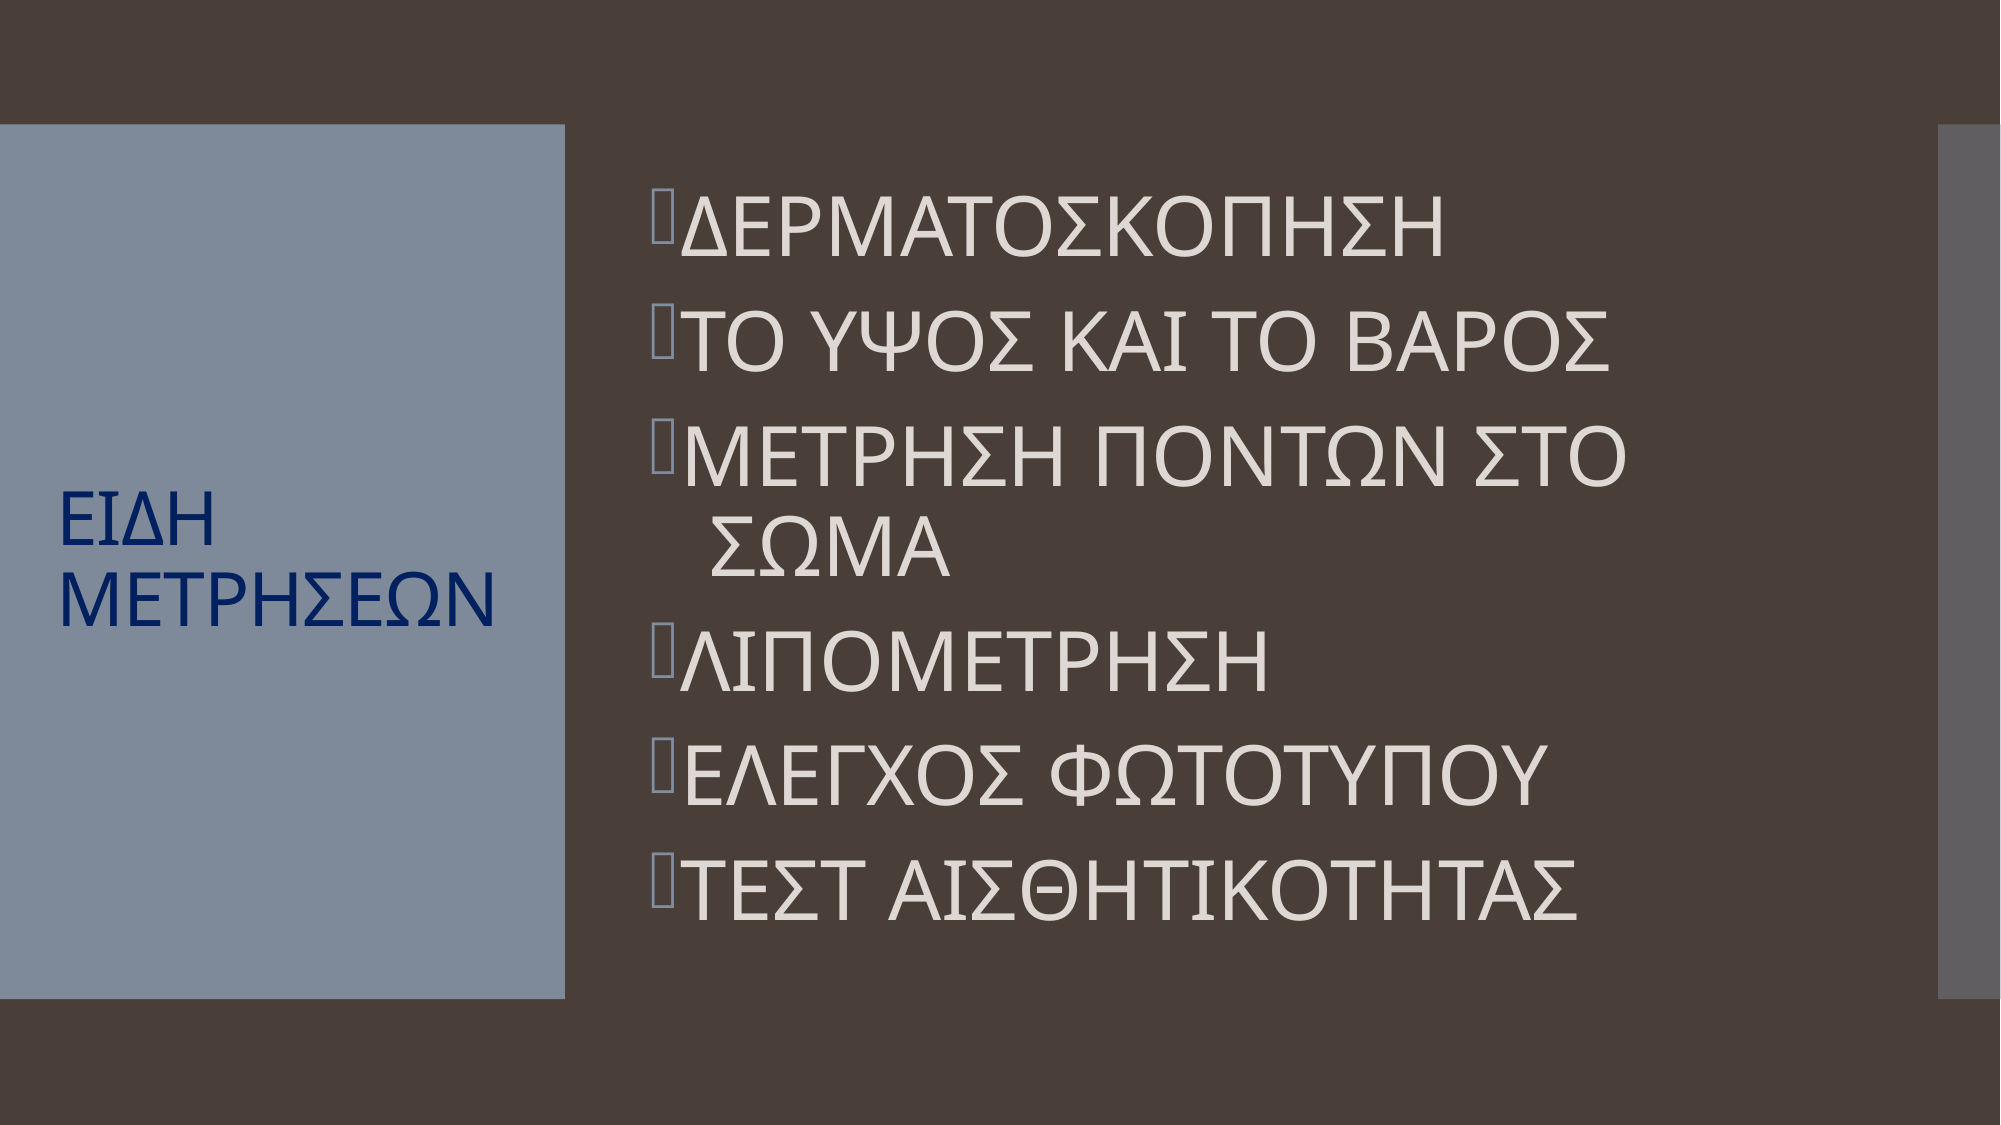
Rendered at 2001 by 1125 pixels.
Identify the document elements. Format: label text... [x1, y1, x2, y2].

title ΕΙΔΗ ΜΕΤΡΗΣΕΩΝ [41, 184, 526, 940]
list ΔΕΡΜΑΤΟΣΚΟΠΗΣΗ ΤΟ ΥΨΟΣ ΚΑΙ ΤΟ ΒΑΡΟΣ ΜΕΤΡΗΣΗ ΠΟΝΤΩΝ ΣΤΟ ΣΩΜΑ ΛΙΠΟΜΕΤΡΗΣΗ ΕΛΕΓΧΟΣ ΦΩΤΟΤΥΠΟΥ ΤΕΣΤ ΑΙΣΘΗΤΙΚΟΤΗΤΑΣ [634, 141, 1835, 982]
